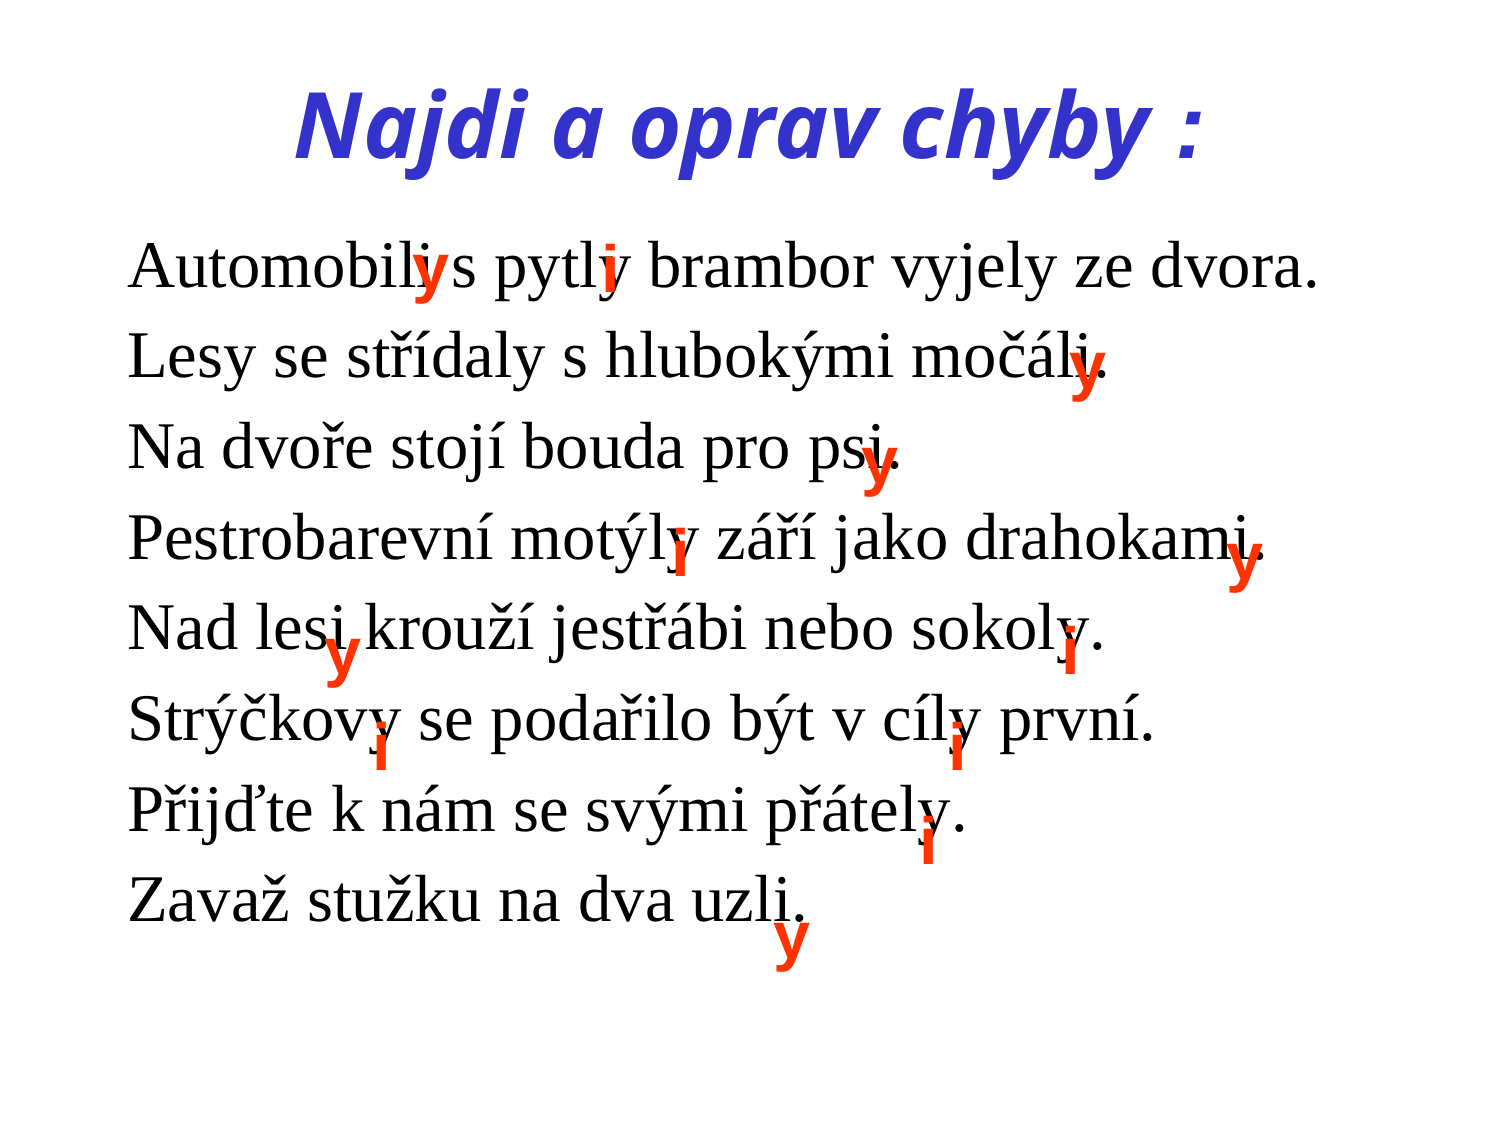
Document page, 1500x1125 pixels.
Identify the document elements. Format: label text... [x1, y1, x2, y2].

text_box y [758, 890, 860, 981]
list Automobili s pytly brambor vyjely ze dvora. Lesy se střídaly s hlubokými močáli. Na dvoře stojí bouda pro psi. Pestrobarevní motýly září jako drahokami. Nad lesi krouží jestřábi nebo sokoly. Strýčkovy se podařilo být v cíly první. Přijďte k nám se svými přátely. Zavaž stužku na dva uzli. [112, 219, 1388, 1089]
text_box i [656, 508, 759, 599]
text_box i [933, 702, 1035, 793]
text_box y [309, 606, 392, 697]
text_box y [397, 222, 480, 313]
text_box i [1046, 606, 1149, 697]
text_box i [357, 702, 459, 793]
text_box y [846, 415, 929, 506]
text_box i [904, 796, 1007, 888]
text_box y [1211, 511, 1294, 602]
text_box i [586, 224, 688, 315]
title Najdi a oprav chyby : [112, 23, 1388, 219]
text_box y [1054, 320, 1137, 411]
